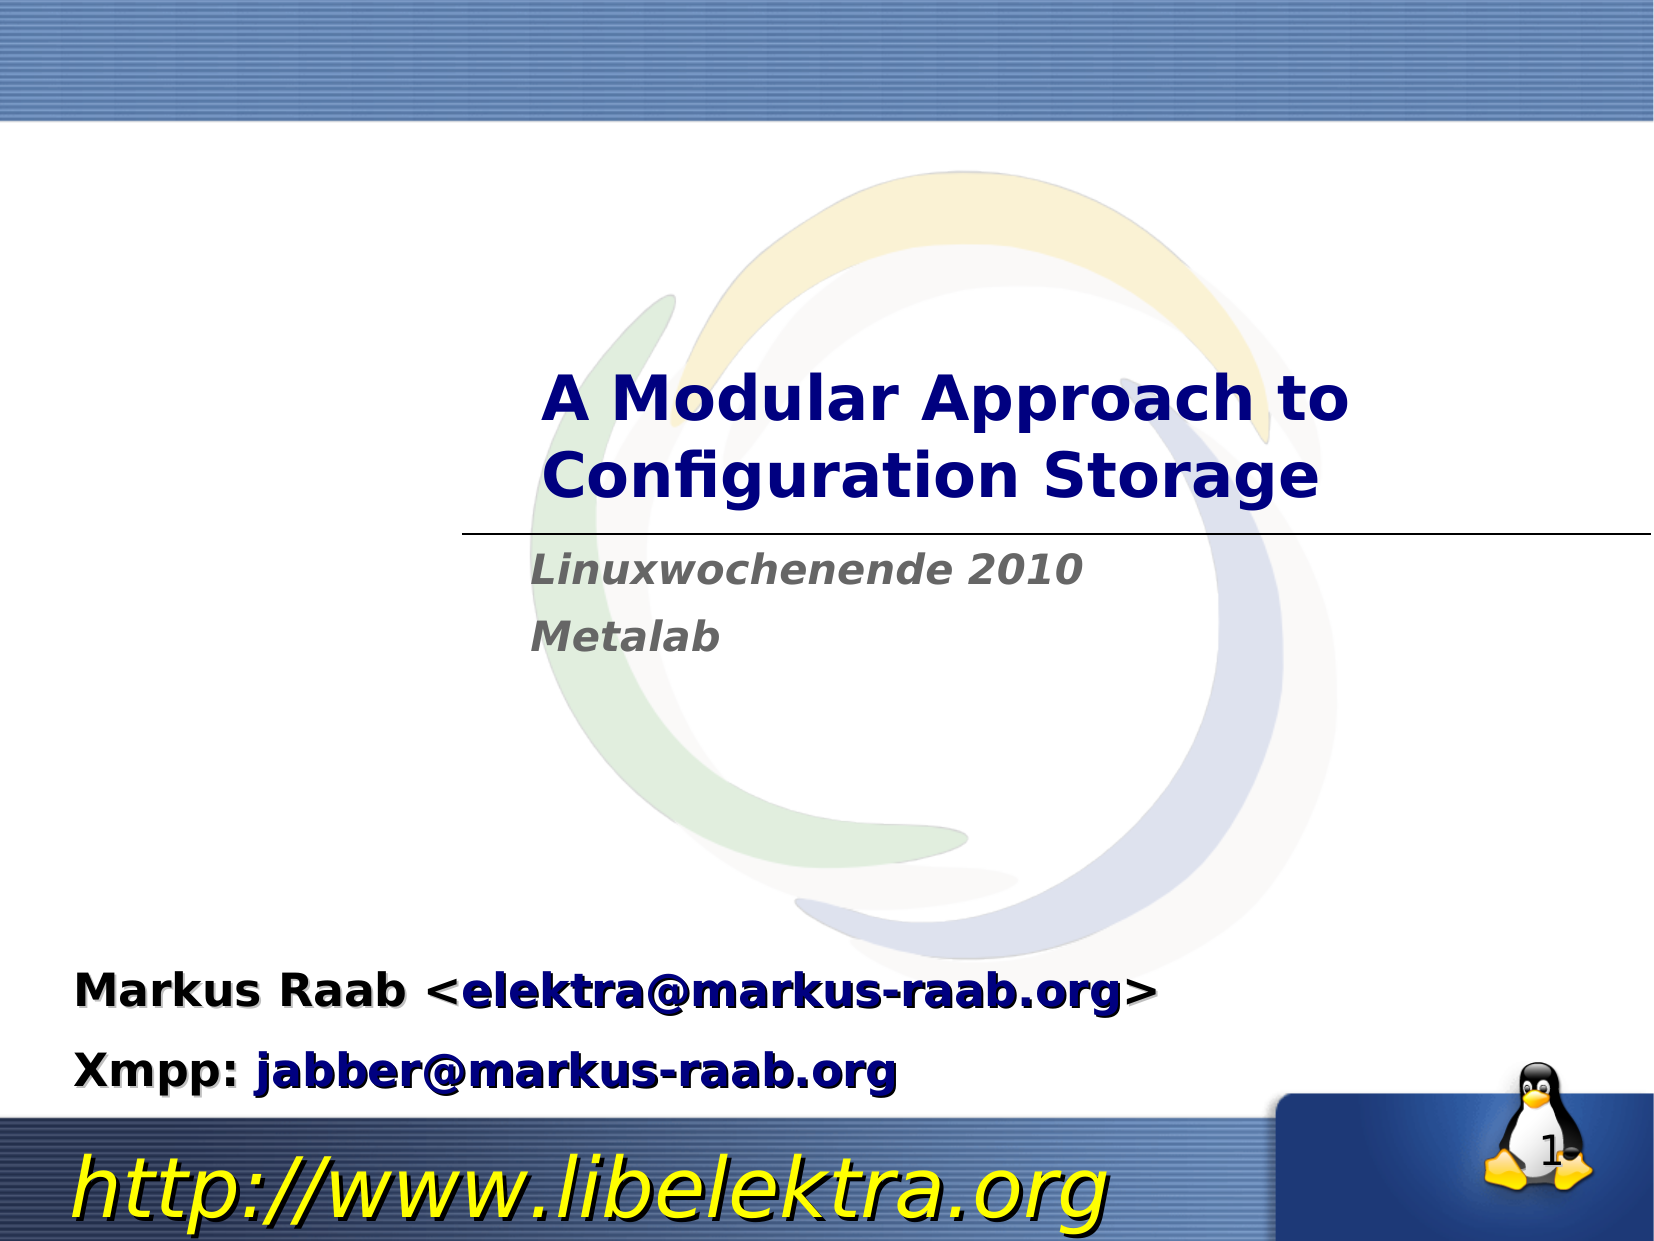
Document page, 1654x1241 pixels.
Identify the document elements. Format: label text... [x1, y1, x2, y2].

text_box Linuxwochenende 2010 Metalab [515, 538, 1448, 685]
picture [0, 0, 1654, 533]
picture [0, 1061, 1654, 1241]
text_box <Nummer> [1312, 1122, 1565, 1178]
picture [481, 535, 1374, 953]
text_box A Modular Approach to Configuration Storage [526, 351, 1428, 516]
text_box Markus Raab <elektra@markus-raab.org> Xmpp: jabber@markus-raab.org [58, 953, 1625, 1102]
